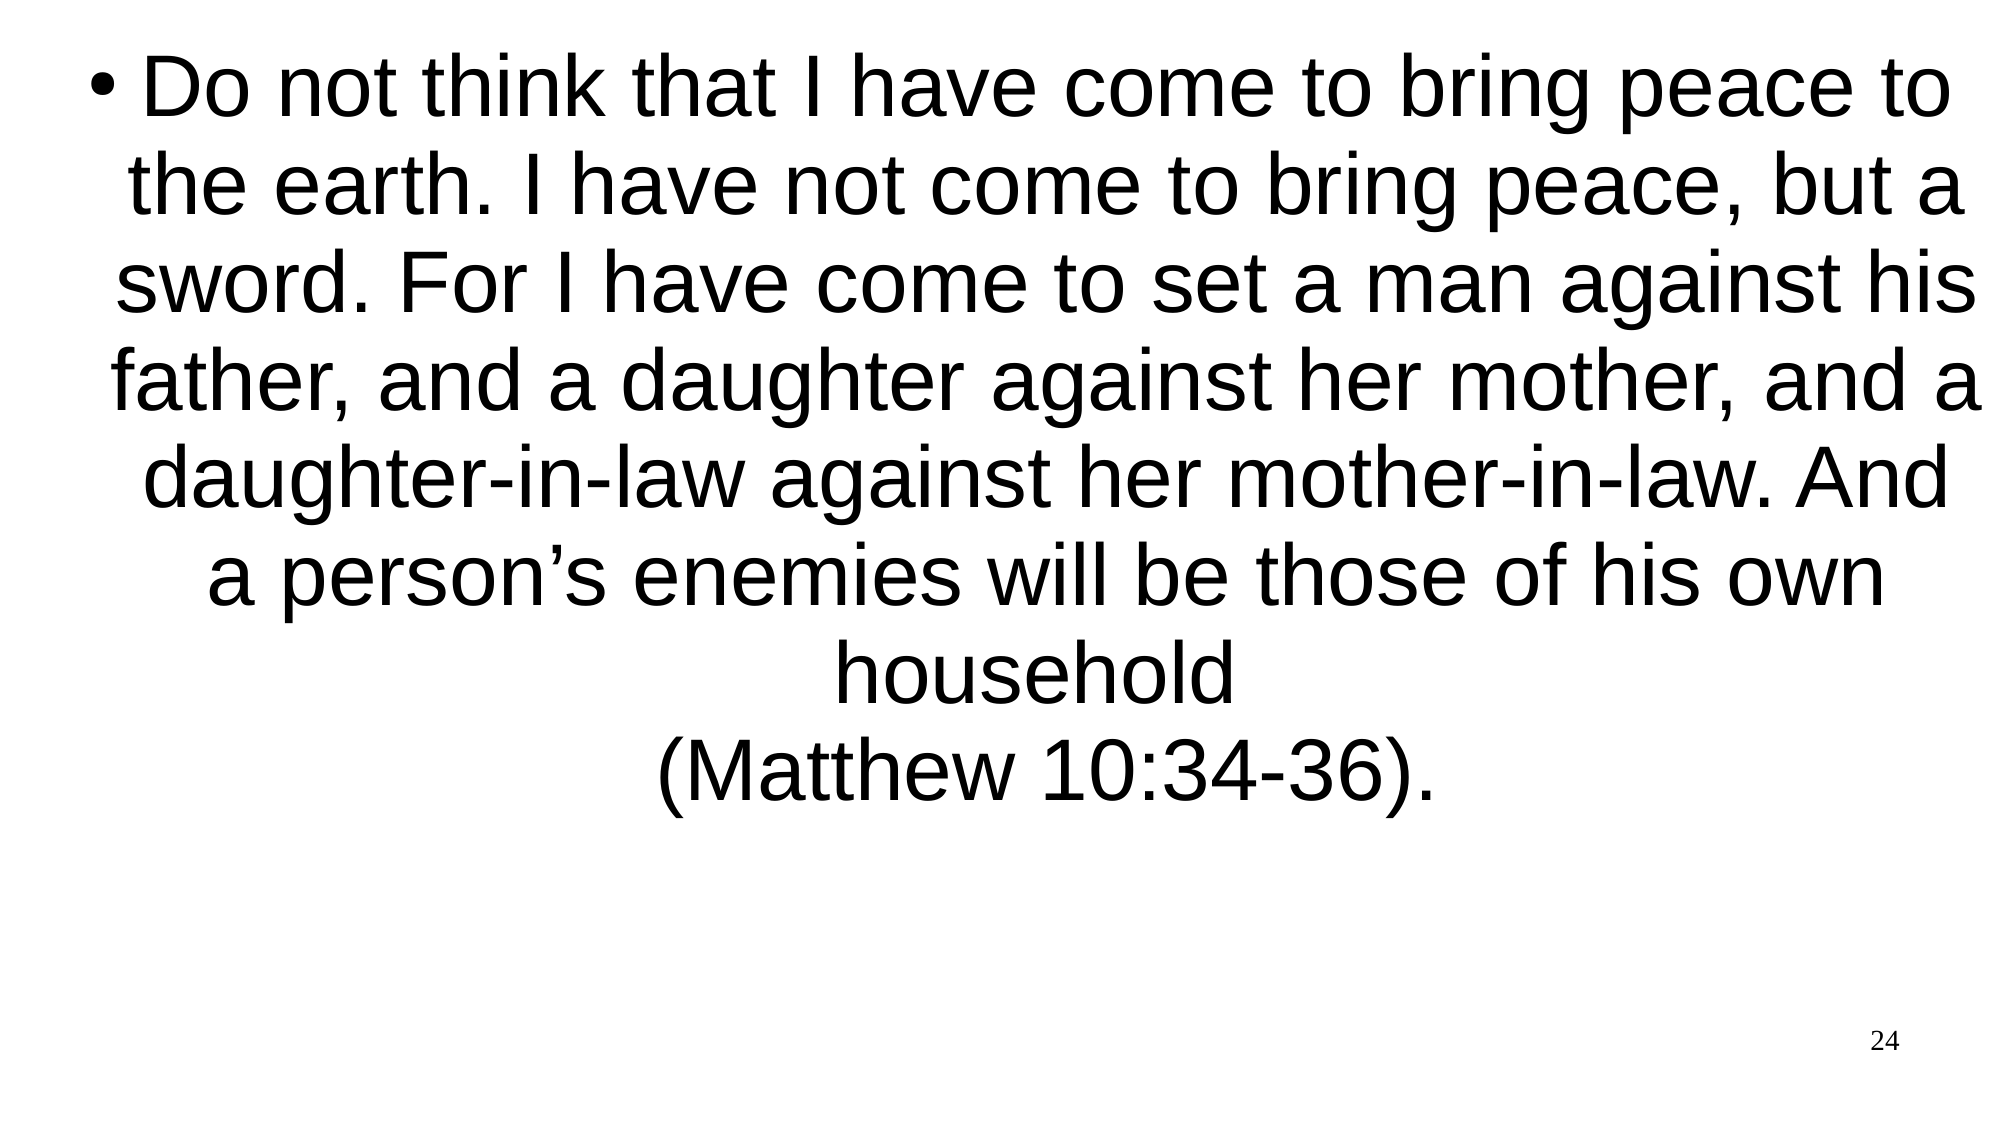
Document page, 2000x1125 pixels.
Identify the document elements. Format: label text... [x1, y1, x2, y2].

list Do not think that I have come to bring peace to the earth. I have not come to bring peace, but a sword. For I have come to set a man against his father, and a daughter against her mother, and a daughter-in-law against her mother-in-law. And a person’s enemies will be those of his own household (Matthew 10:34-36). [37, 37, 1988, 1088]
